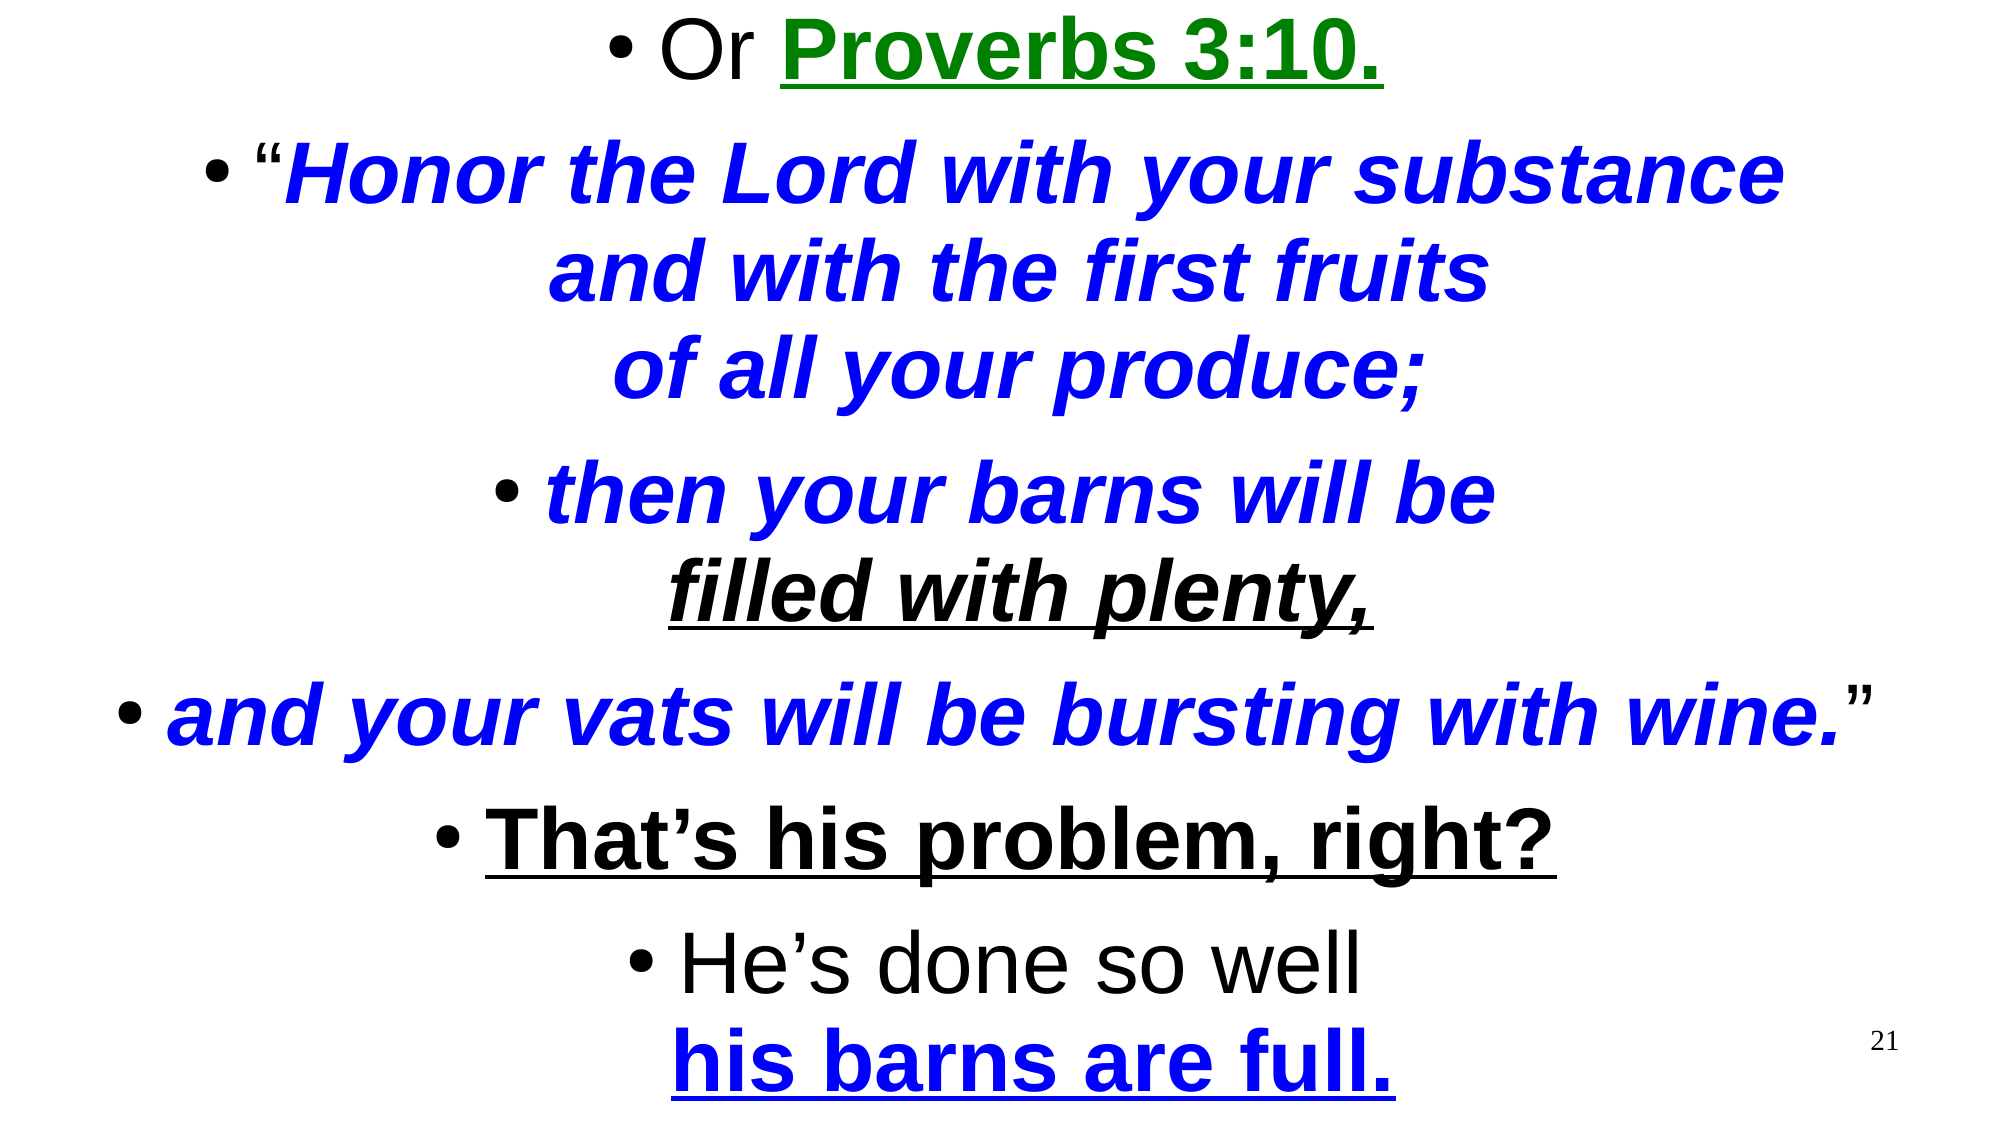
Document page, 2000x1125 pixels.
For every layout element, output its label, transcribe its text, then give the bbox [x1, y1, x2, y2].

list Or Proverbs 3:10. “Honor the Lord with your substance and with the first fruits of all your produce; then your barns will be filled with plenty, and your vats will be bursting with wine.” That’s his problem, right? He’s done so well his barns are full. [0, 0, 1996, 1123]
